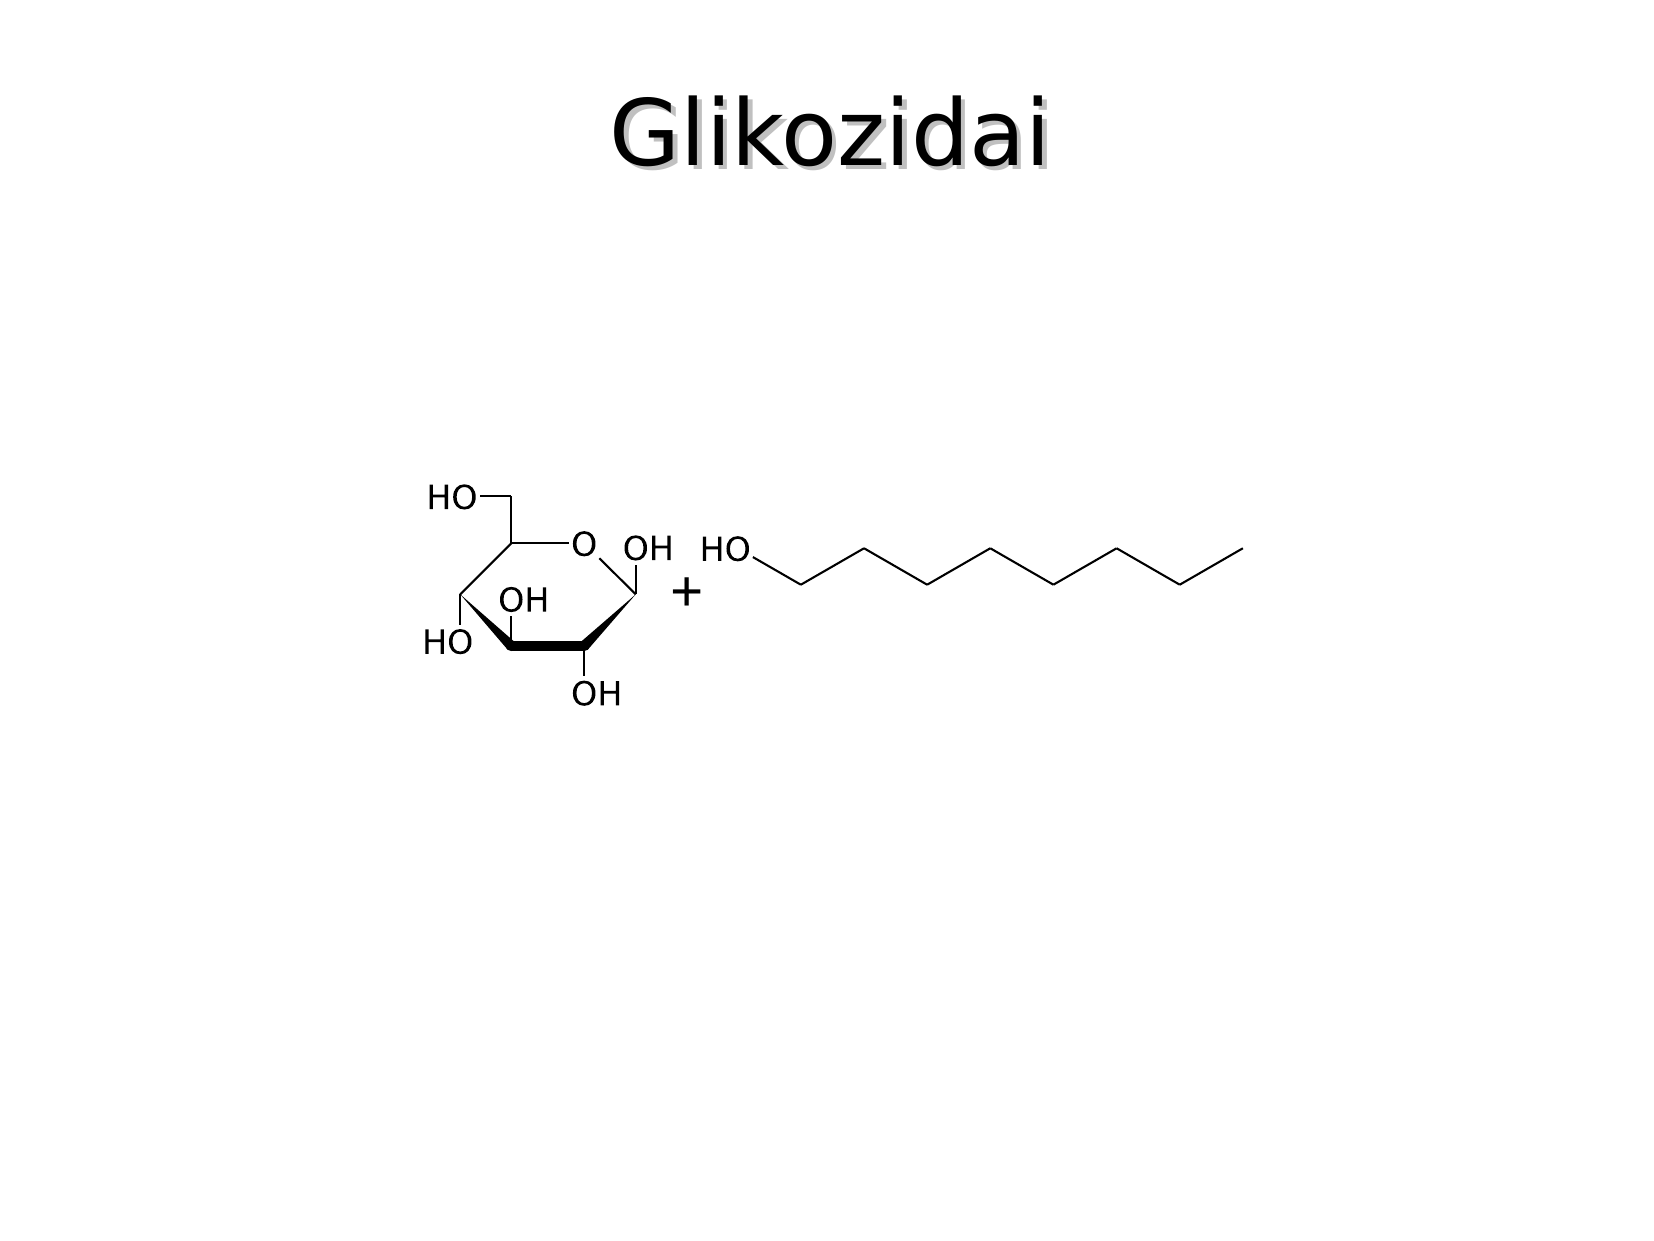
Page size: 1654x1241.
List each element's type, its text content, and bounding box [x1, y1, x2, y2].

text_box + [655, 543, 721, 636]
title Glikozidai [86, 37, 1576, 230]
picture [417, 473, 1252, 721]
